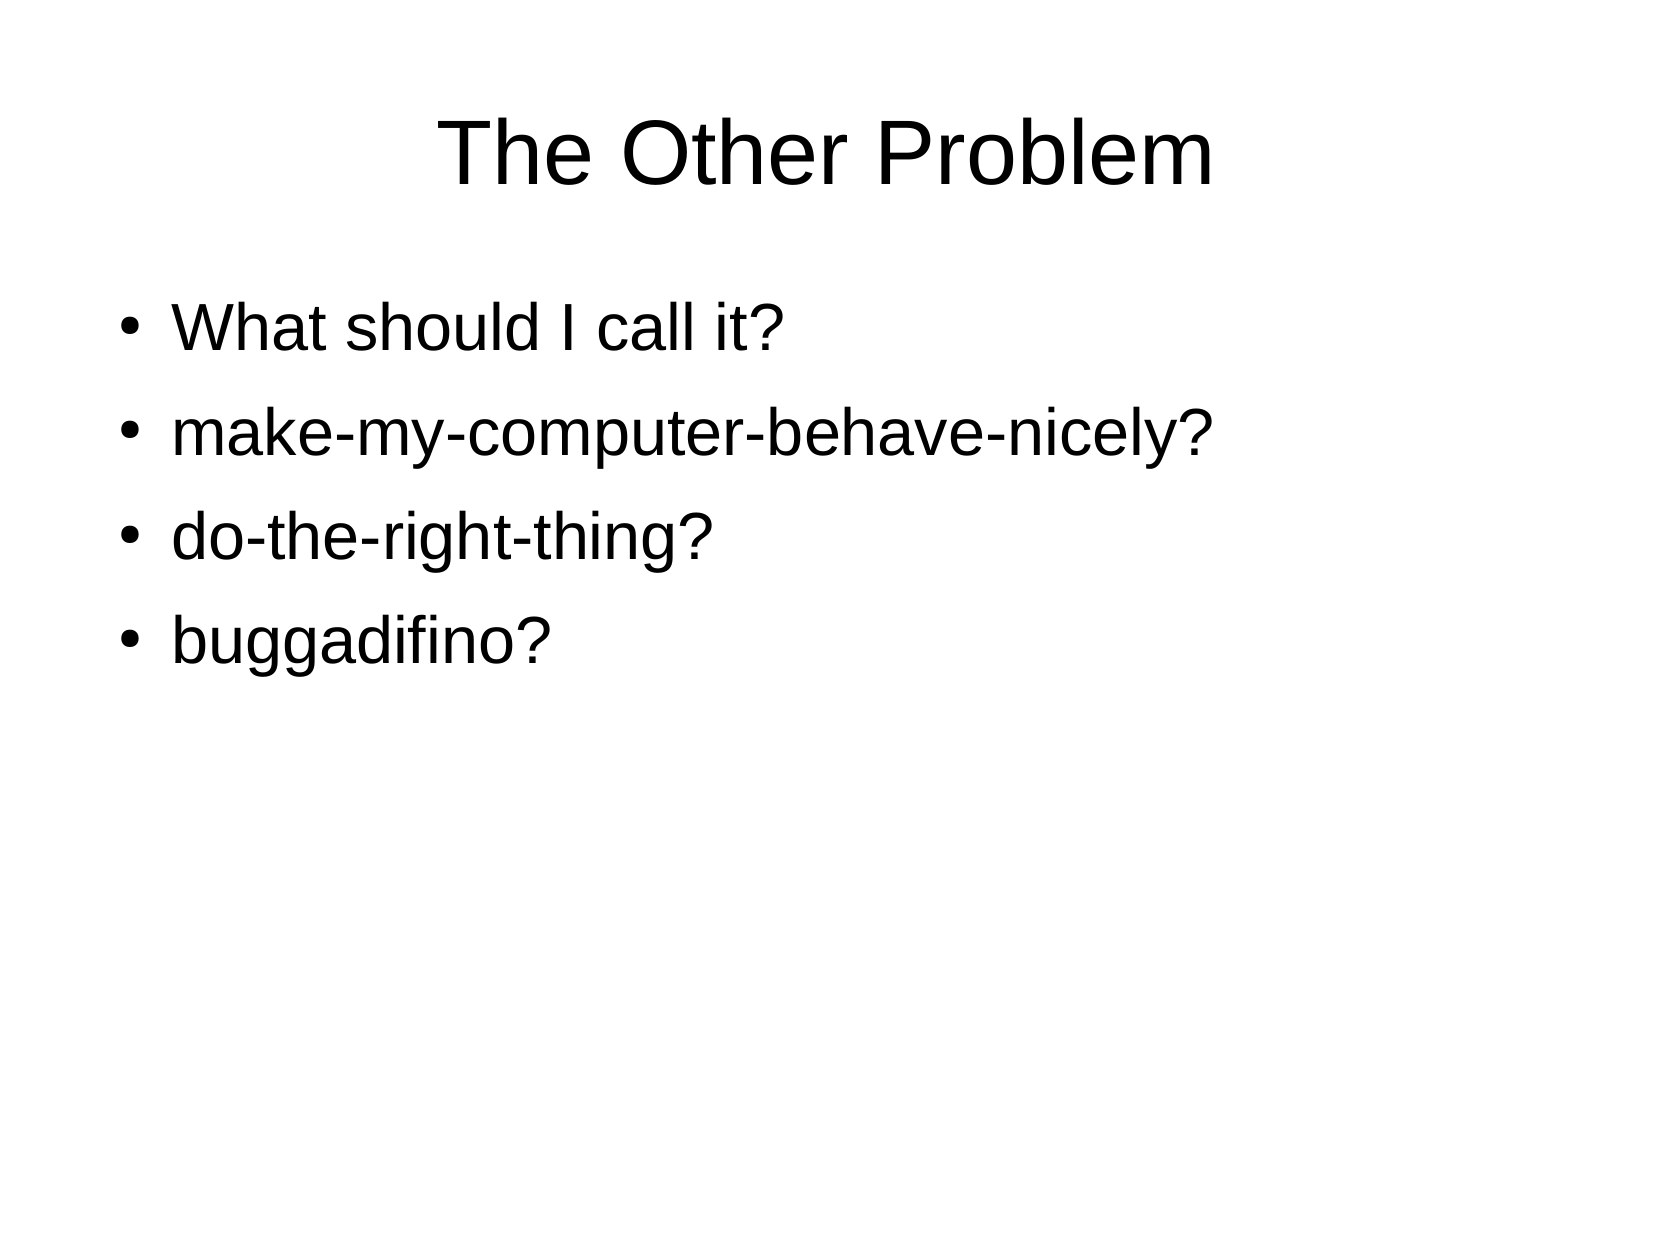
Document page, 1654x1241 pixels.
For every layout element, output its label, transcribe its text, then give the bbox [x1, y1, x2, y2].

list What should I call it? make-my-computer-behave-nicely? do-the-right-thing? buggadifino? [82, 290, 1571, 1109]
title The Other Problem [82, 49, 1571, 257]
